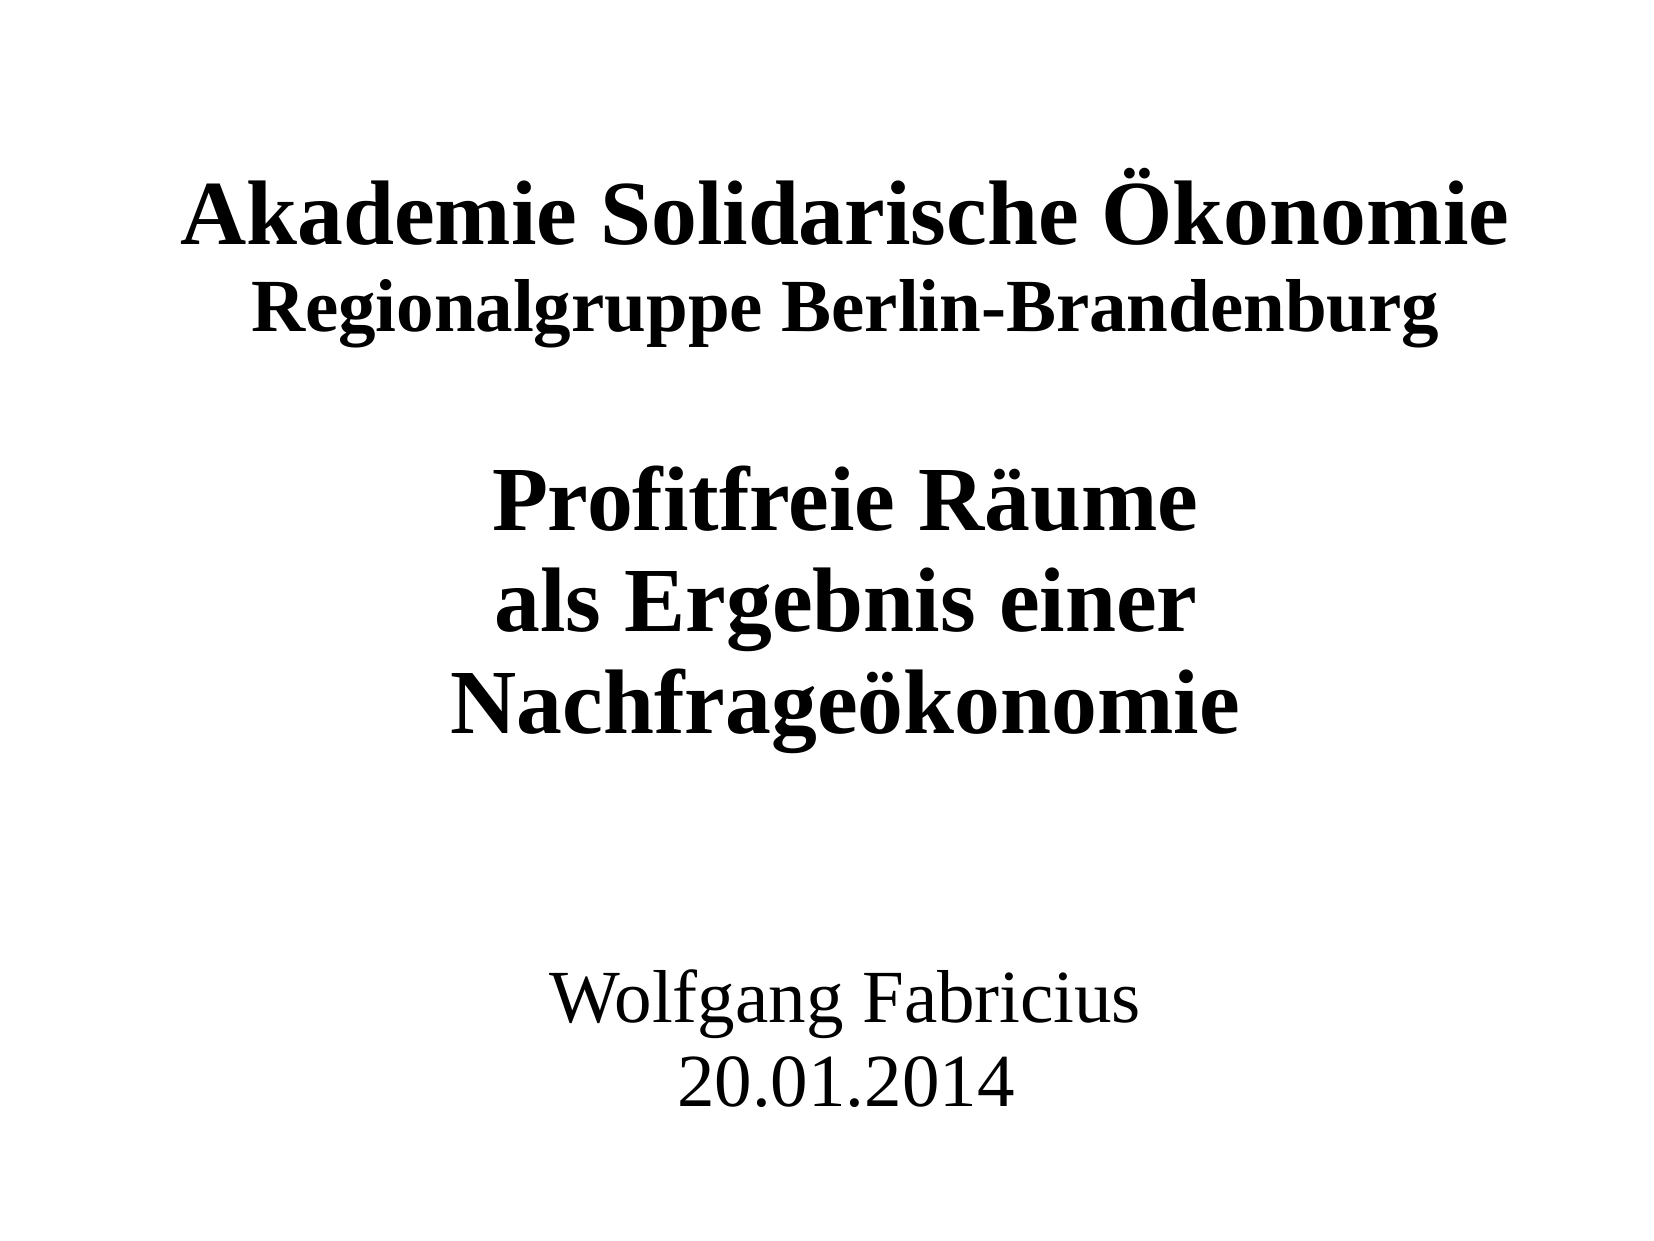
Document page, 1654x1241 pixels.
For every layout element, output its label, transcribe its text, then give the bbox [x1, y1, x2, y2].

text_box Akademie Solidarische Ökonomie Regionalgruppe Berlin-Brandenburg Profitfreie Räume als Ergebnis einer Nachfrageökonomie Wolfgang Fabricius 20.01.2014 [165, 155, 1536, 1130]
